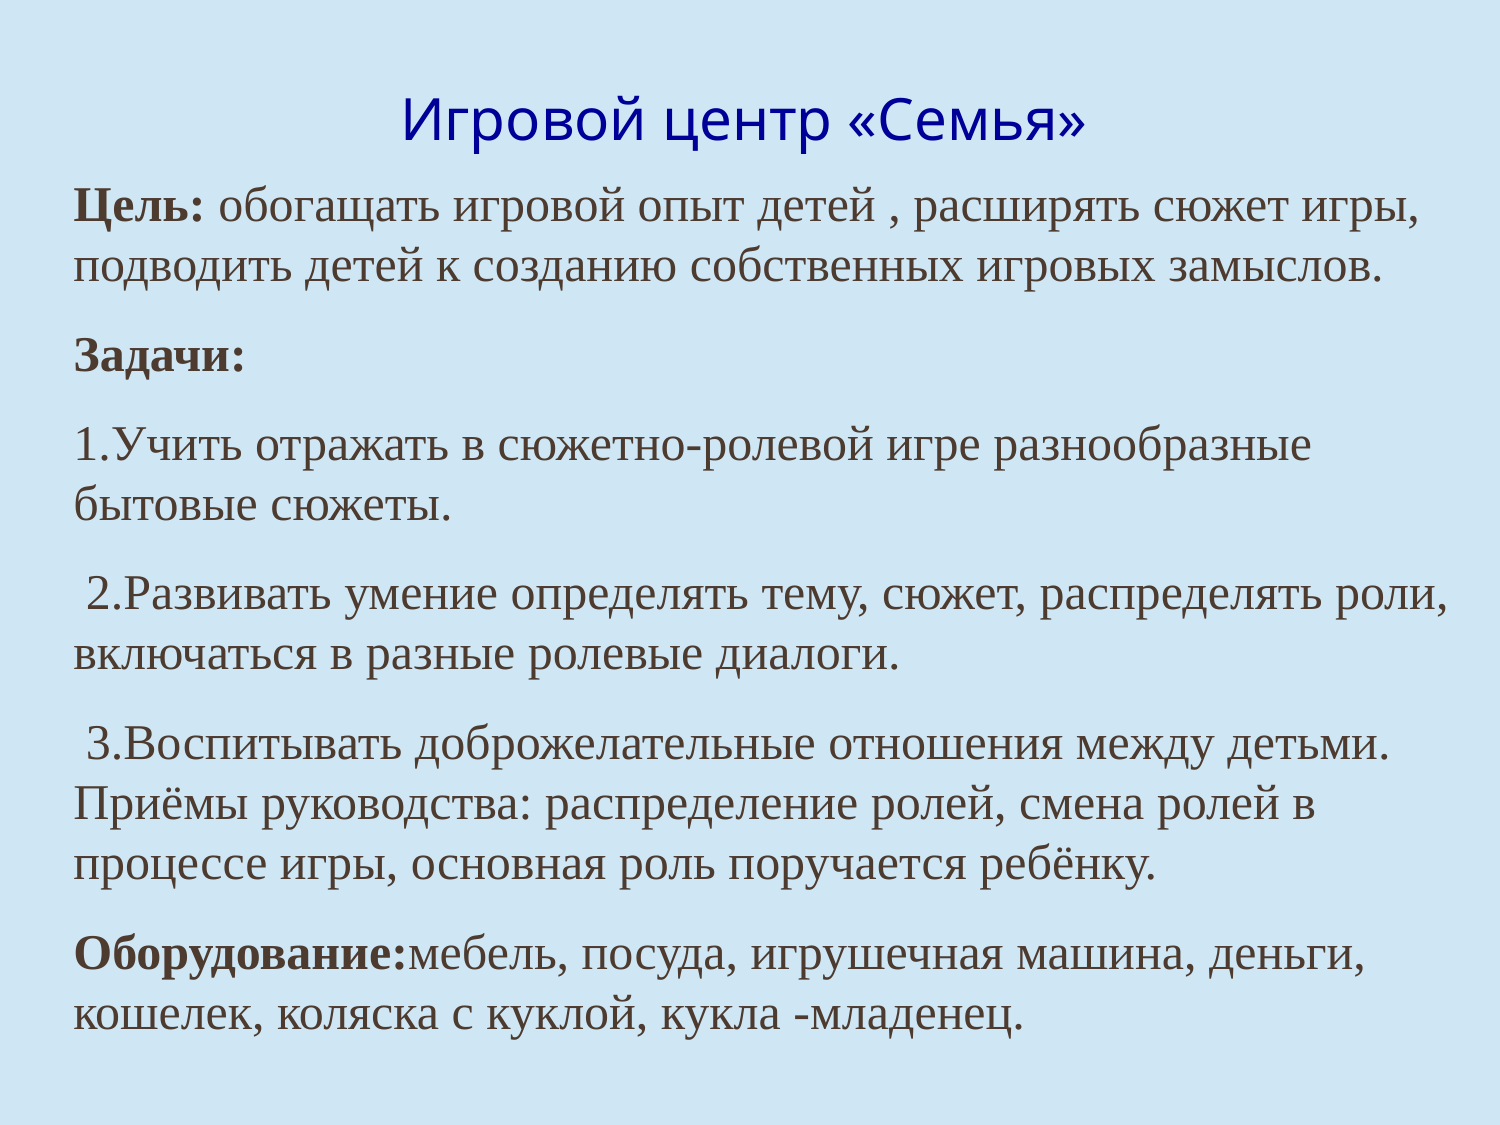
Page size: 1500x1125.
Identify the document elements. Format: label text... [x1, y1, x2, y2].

list Цель: обогащать игровой опыт детей , расширять сюжет игры, подводить детей к созданию собственных игровых замыслов. Задачи: 1.Учить отражать в сюжетно-ролевой игре разнообразные бытовые сюжеты. 2.Развивать умение определять тему, сюжет, распределять роли, включаться в разные ролевые диалоги. 3.Воспитывать доброжелательные отношения между детьми. Приёмы руководства: распределение ролей, смена ролей в процессе игры, основная роль поручается ребёнку. Оборудование:мебель, посуда, игрушечная машина, деньги, кошелек, коляска с куклой, кукла -младенец. [58, 164, 1475, 1125]
title Игровой центр «Семья» [50, 75, 1475, 213]
